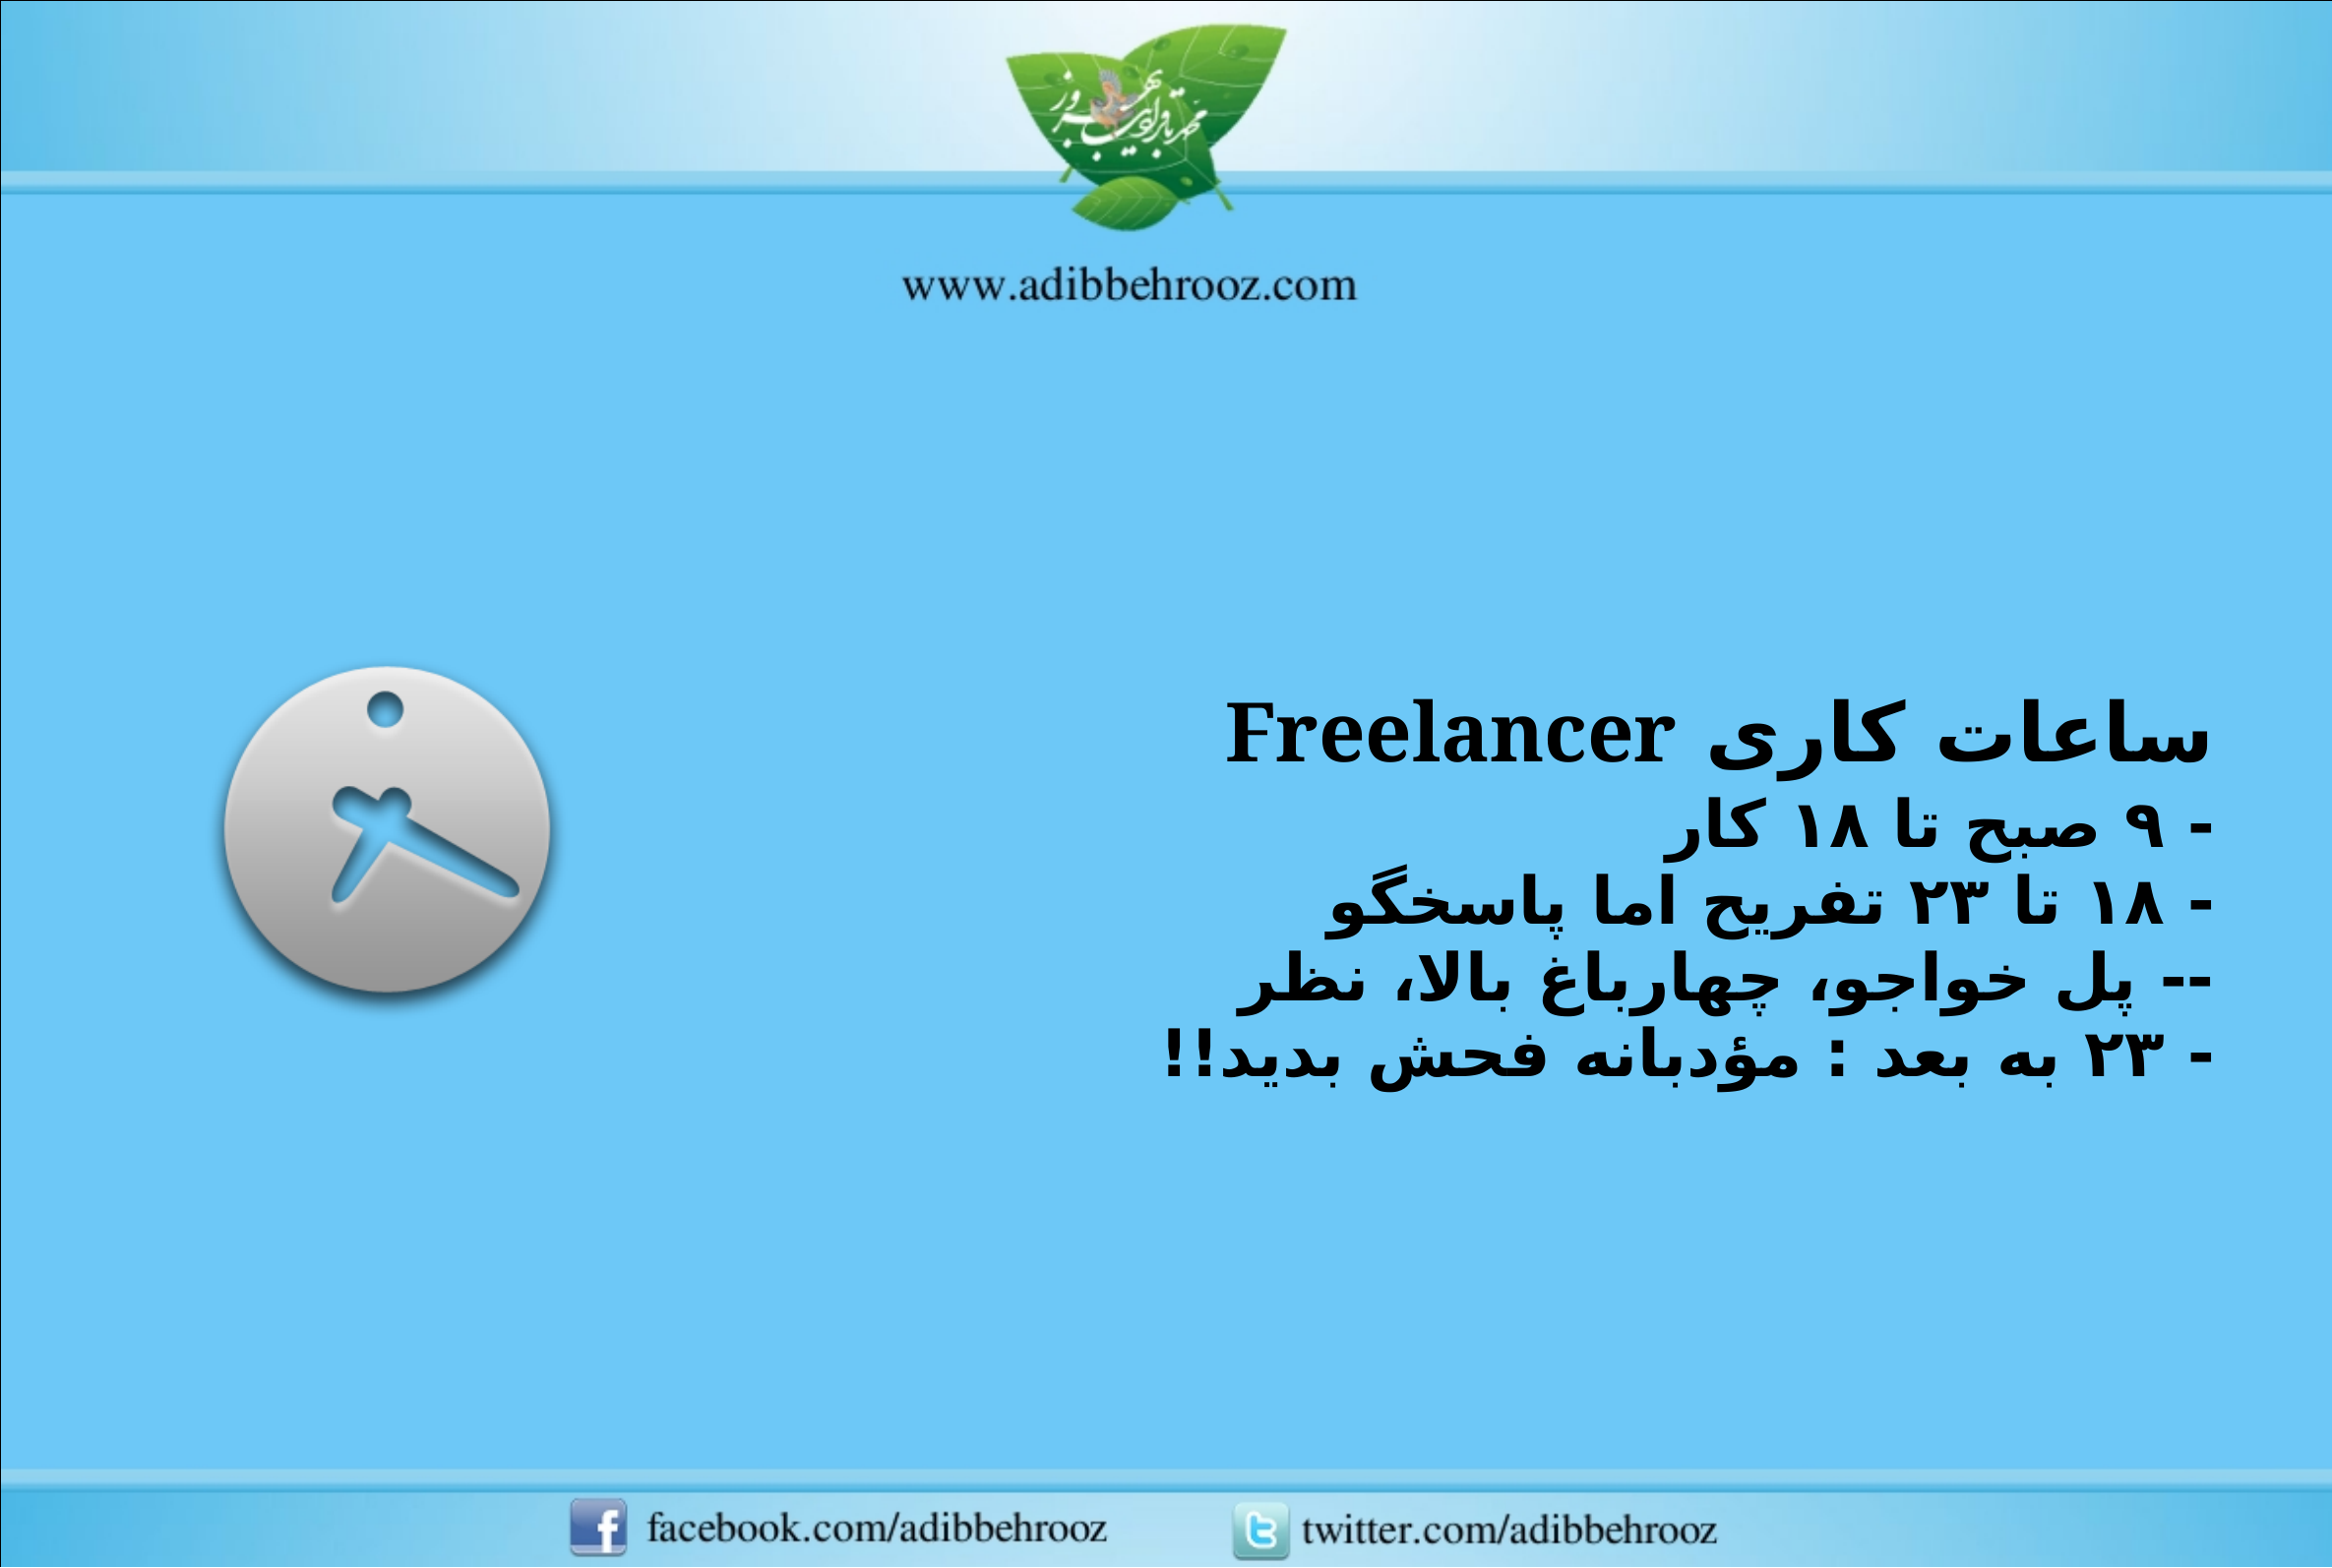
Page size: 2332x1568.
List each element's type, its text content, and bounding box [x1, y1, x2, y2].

picture [0, 0, 2332, 1567]
subtitle ساعات کاری Freelancer - ۹ صبح تا ۱۸ کار - ۱۸ تا ۲۳ تفریح اما پاسخگو -- پل خواجو، چهارباغ بالا، نظر - ۲۳ به بعد : مؤدبانه فحش بدید!! [116, 374, 2216, 1394]
